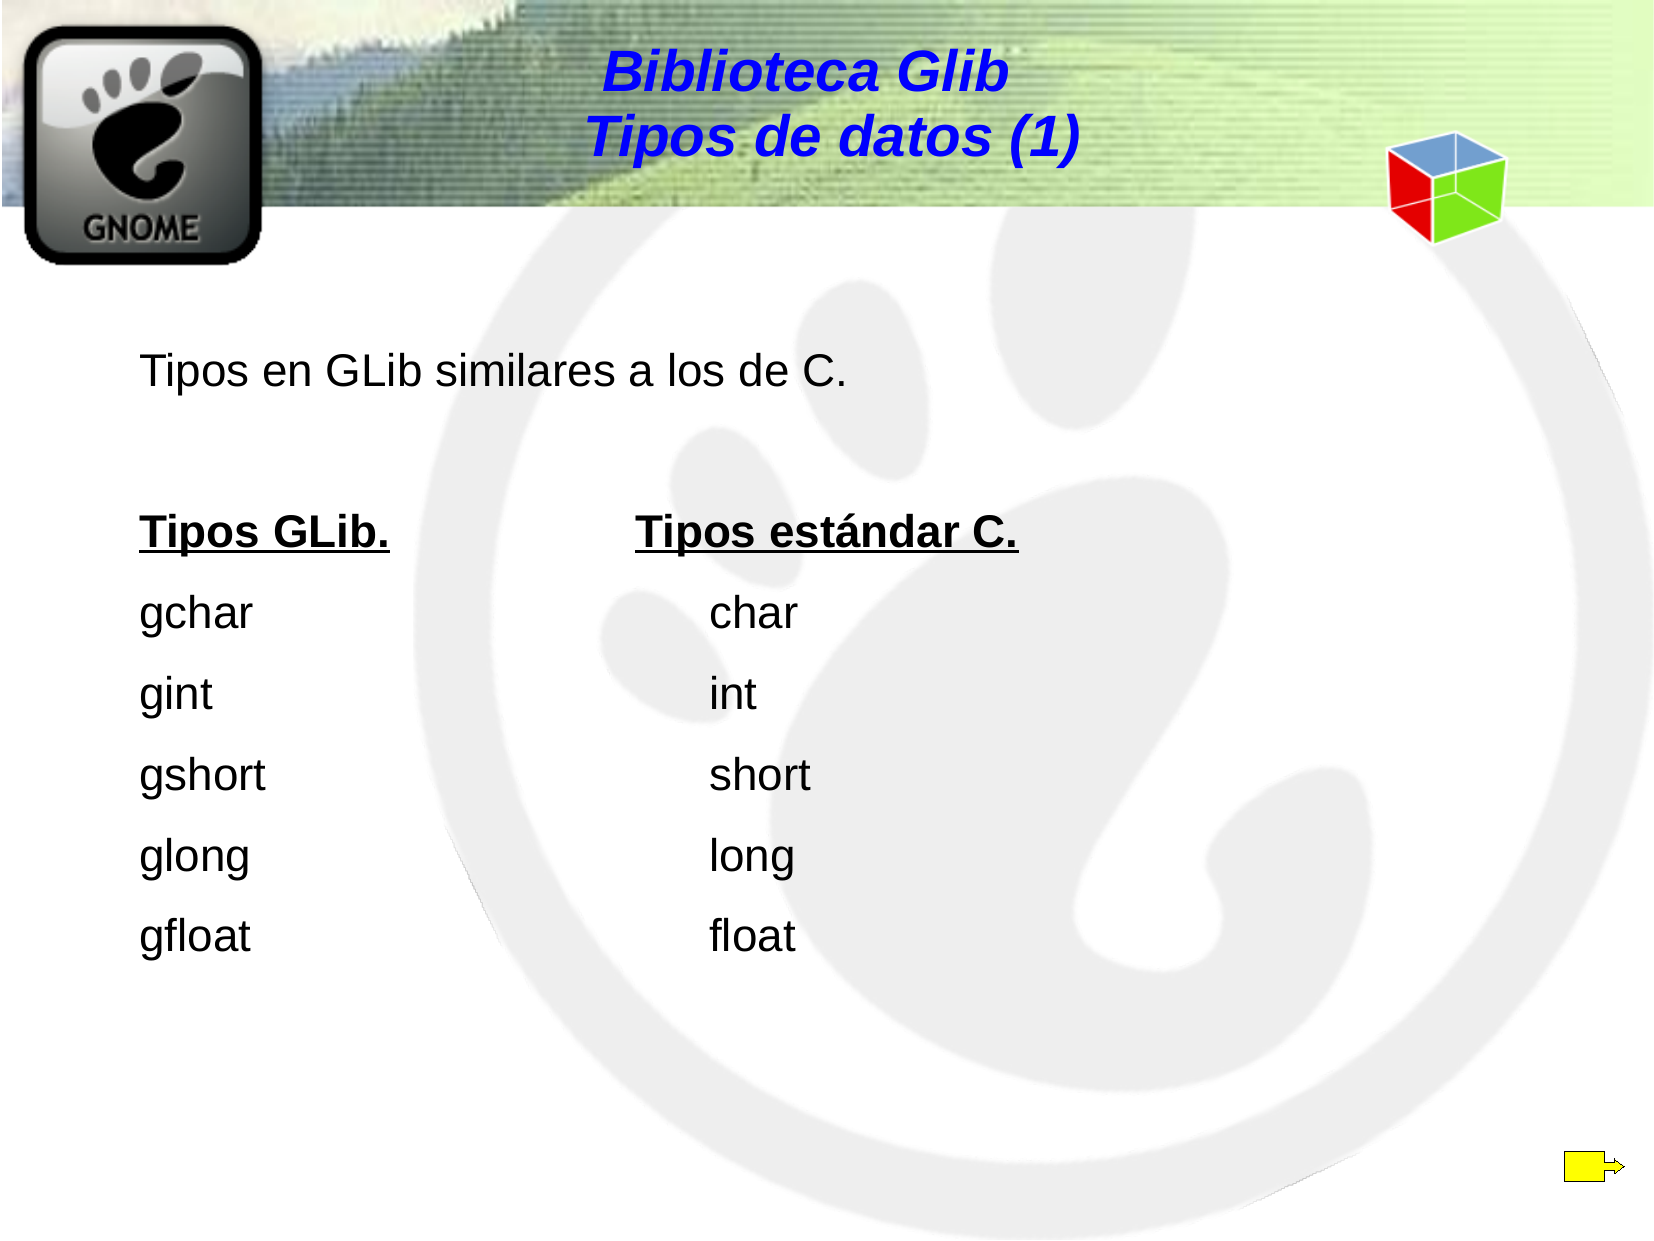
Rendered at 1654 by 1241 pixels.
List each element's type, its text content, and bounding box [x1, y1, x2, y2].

text_box [1564, 1151, 1625, 1182]
title Biblioteca Glib Tipos de datos (1) [236, 0, 1359, 208]
list Tipos en GLib similares a los de C. Tipos GLib. Tipos estándar C. gchar char gint int gshort short glong long gfloat float [121, 344, 1534, 1127]
picture [2, 0, 1654, 1240]
